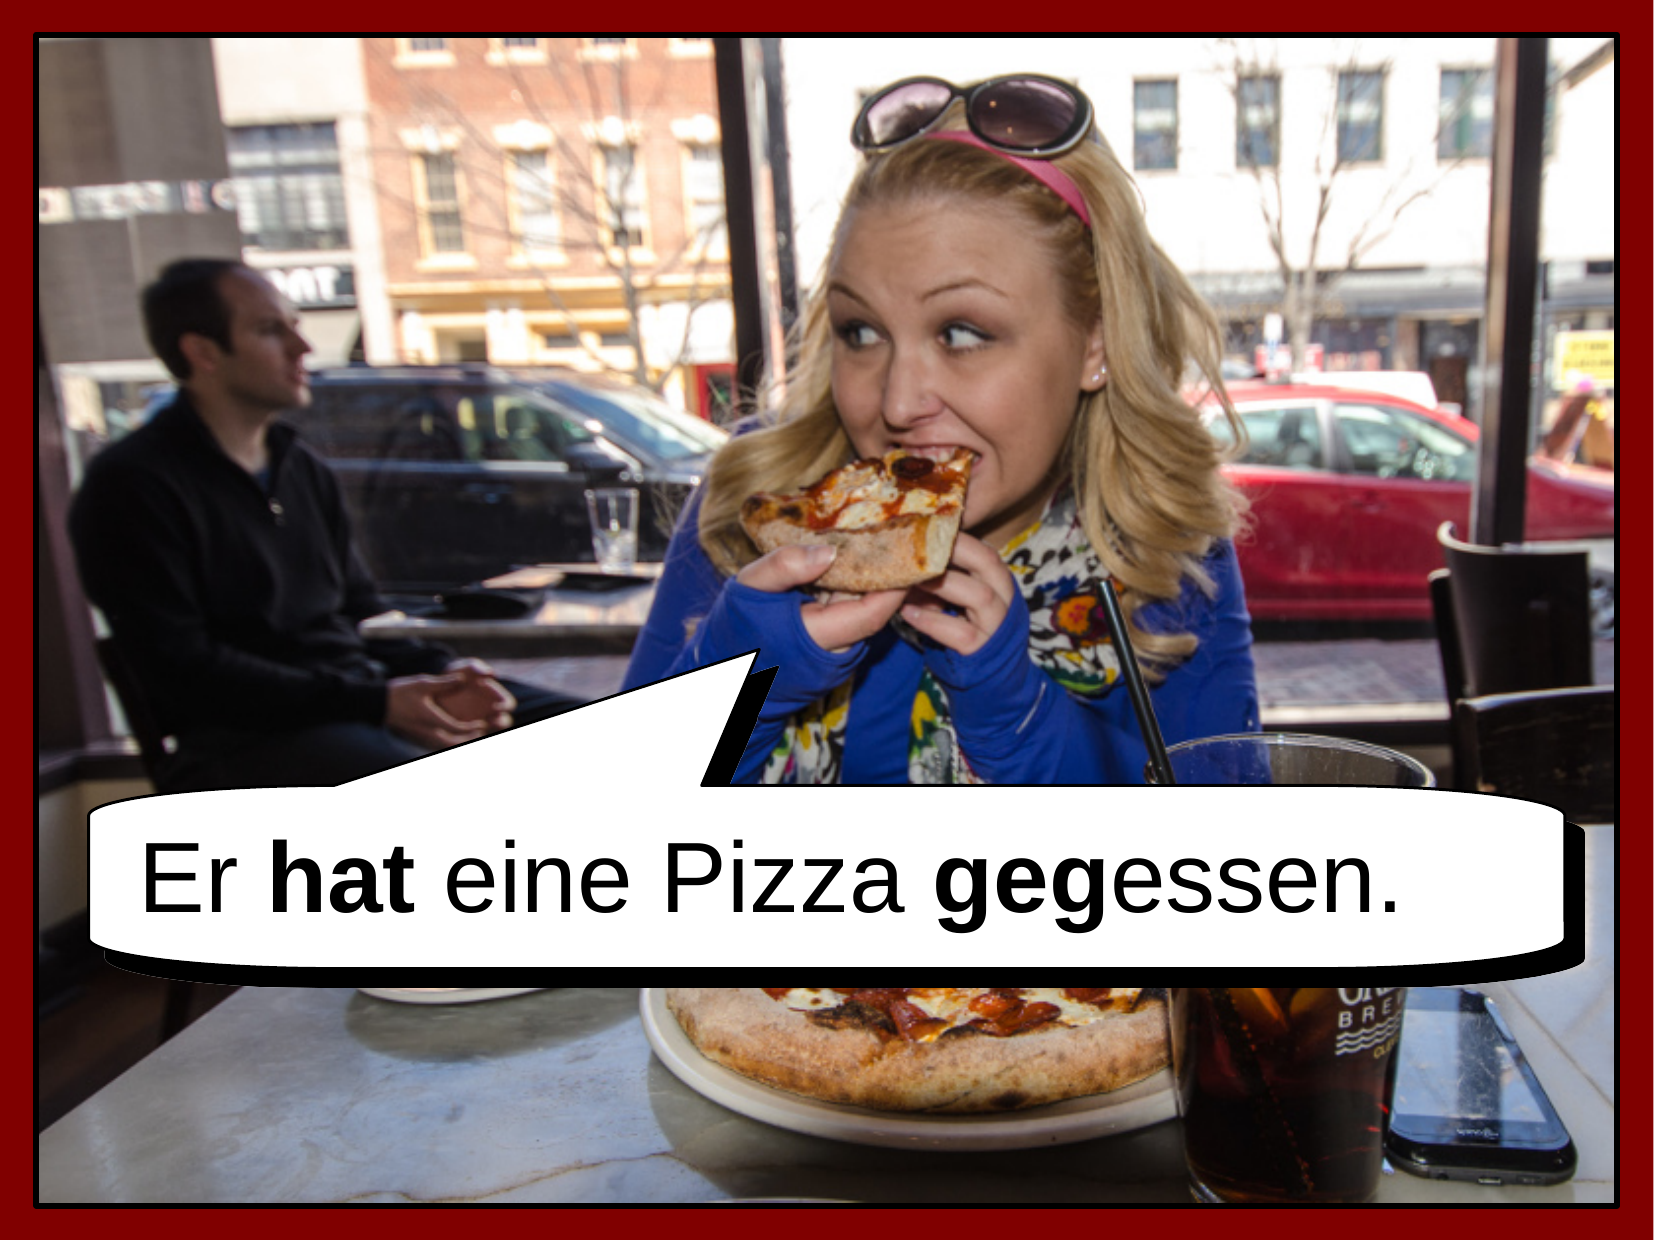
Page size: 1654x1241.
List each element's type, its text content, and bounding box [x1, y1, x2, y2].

picture [39, 37, 1615, 1203]
text_box Er hat eine Pizza gegessen. [124, 814, 1589, 1054]
text_box [88, 649, 1565, 954]
